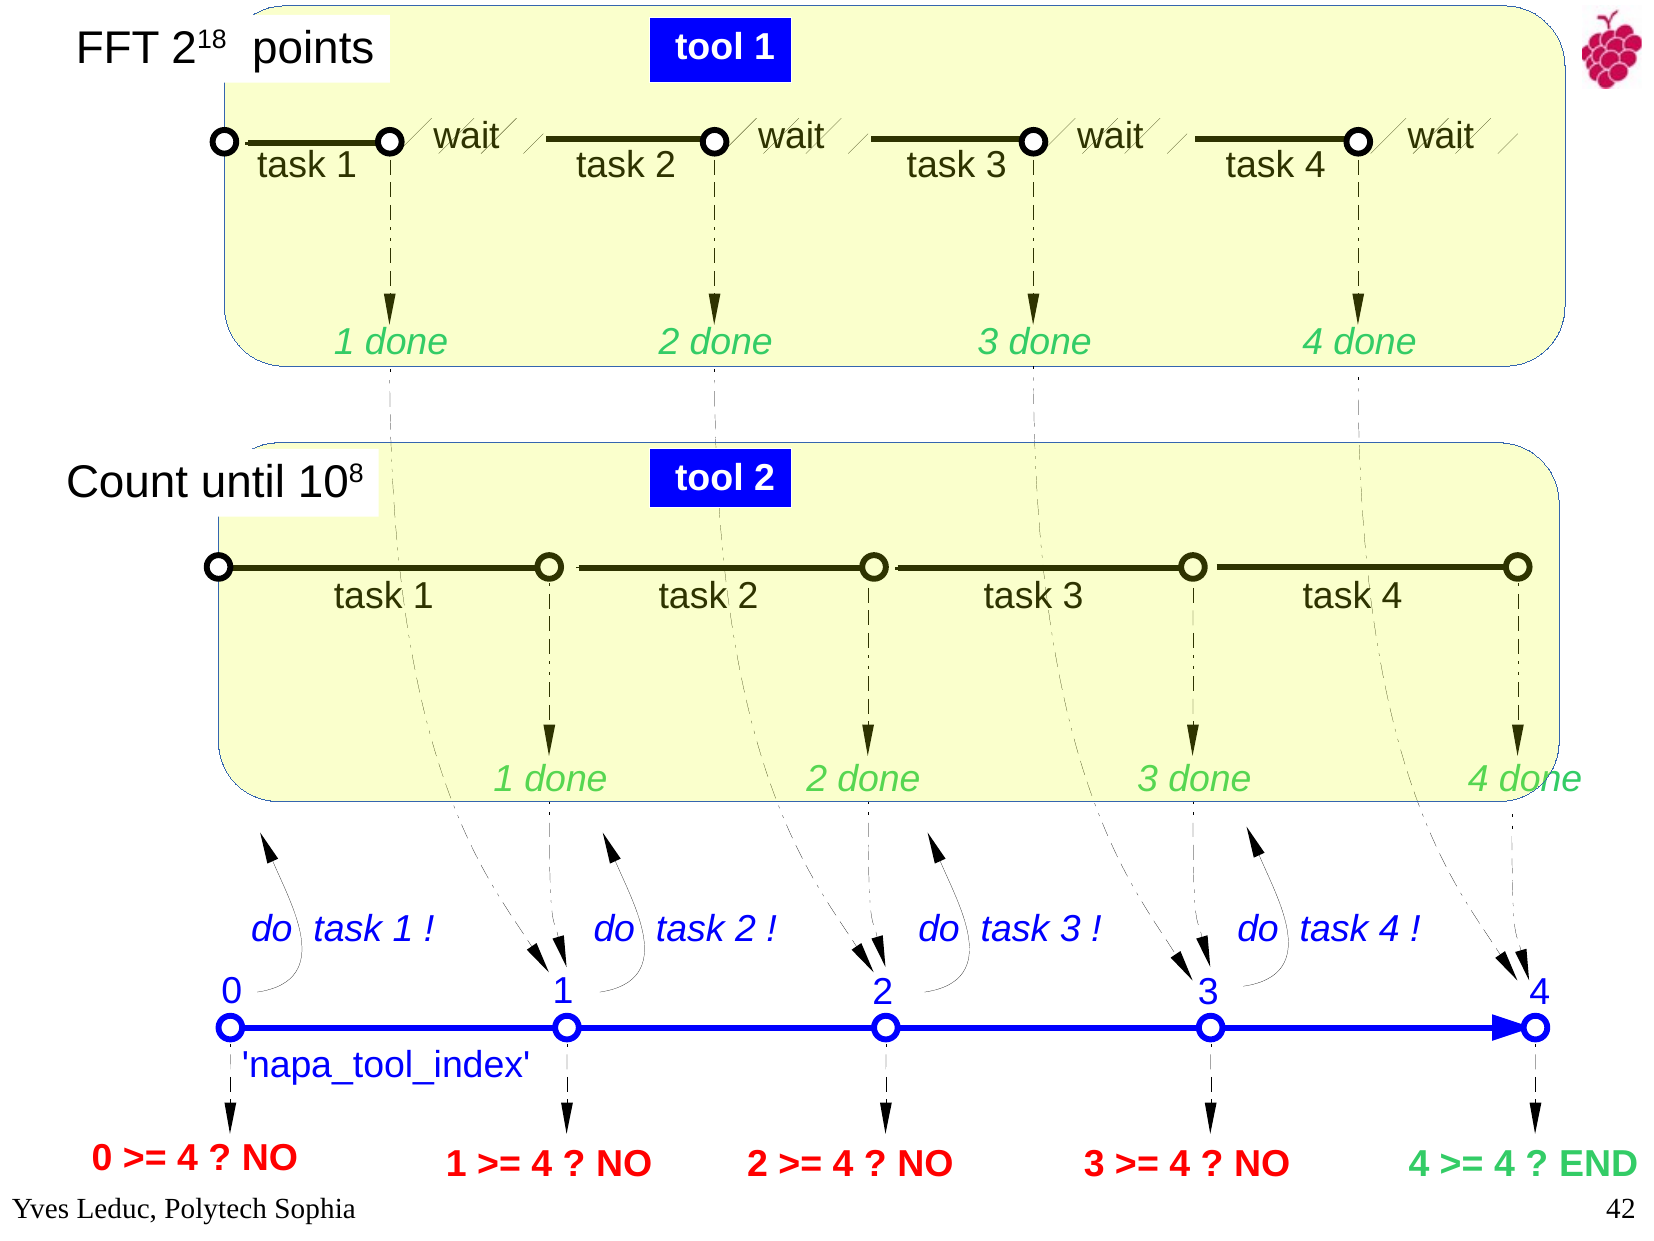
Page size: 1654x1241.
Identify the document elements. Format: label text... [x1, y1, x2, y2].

text_box 4 done [1453, 750, 1598, 807]
text_box 1 done [478, 802, 623, 807]
text_box do task 3 ! [903, 899, 969, 957]
text_box 3 done [1122, 802, 1267, 807]
text_box 1 [537, 962, 589, 1020]
text_box 3 done [962, 312, 1108, 370]
text_box [218, 1015, 243, 1040]
text_box [874, 1015, 898, 1040]
text_box 2 done [791, 802, 936, 807]
text_box [206, 442, 1560, 802]
text_box tool 1 [649, 17, 792, 83]
text_box 2 [857, 962, 909, 1020]
text_box FFT 218 points [61, 14, 390, 83]
text_box 4 done [1287, 312, 1432, 370]
text_box 4 >= 4 ? END [1393, 1134, 1654, 1193]
text_box 0 >= 4 ? NO [76, 1128, 314, 1187]
text_box tool 2 [649, 448, 792, 508]
text_box Count until 108 [51, 448, 379, 517]
text_box 2 done [643, 312, 789, 370]
text_box 3 >= 4 ? NO [1069, 1134, 1306, 1193]
text_box 0 [206, 962, 258, 1020]
picture [1582, 5, 1642, 89]
text_box [212, 5, 1566, 367]
text_box do task 1 ! [290, 899, 450, 957]
text_box [555, 1015, 579, 1040]
text_box [1198, 1015, 1223, 1040]
text_box do task 1 ! [236, 899, 301, 957]
text_box 'napa_tool_index' [227, 1035, 547, 1093]
text_box do task 4 ! [1222, 899, 1288, 957]
text_box do task 2 ! [633, 899, 792, 957]
text_box 1 done [318, 312, 464, 370]
text_box do task 2 ! [578, 899, 644, 957]
text_box 4 [1514, 962, 1565, 1020]
text_box do task 4 ! [1279, 899, 1436, 957]
text_box do task 3 ! [958, 899, 1117, 957]
text_box 3 [1183, 962, 1234, 1020]
text_box 1 >= 4 ? NO [431, 1134, 668, 1193]
text_box [1523, 1015, 1548, 1040]
text_box 2 >= 4 ? NO [732, 1134, 969, 1193]
